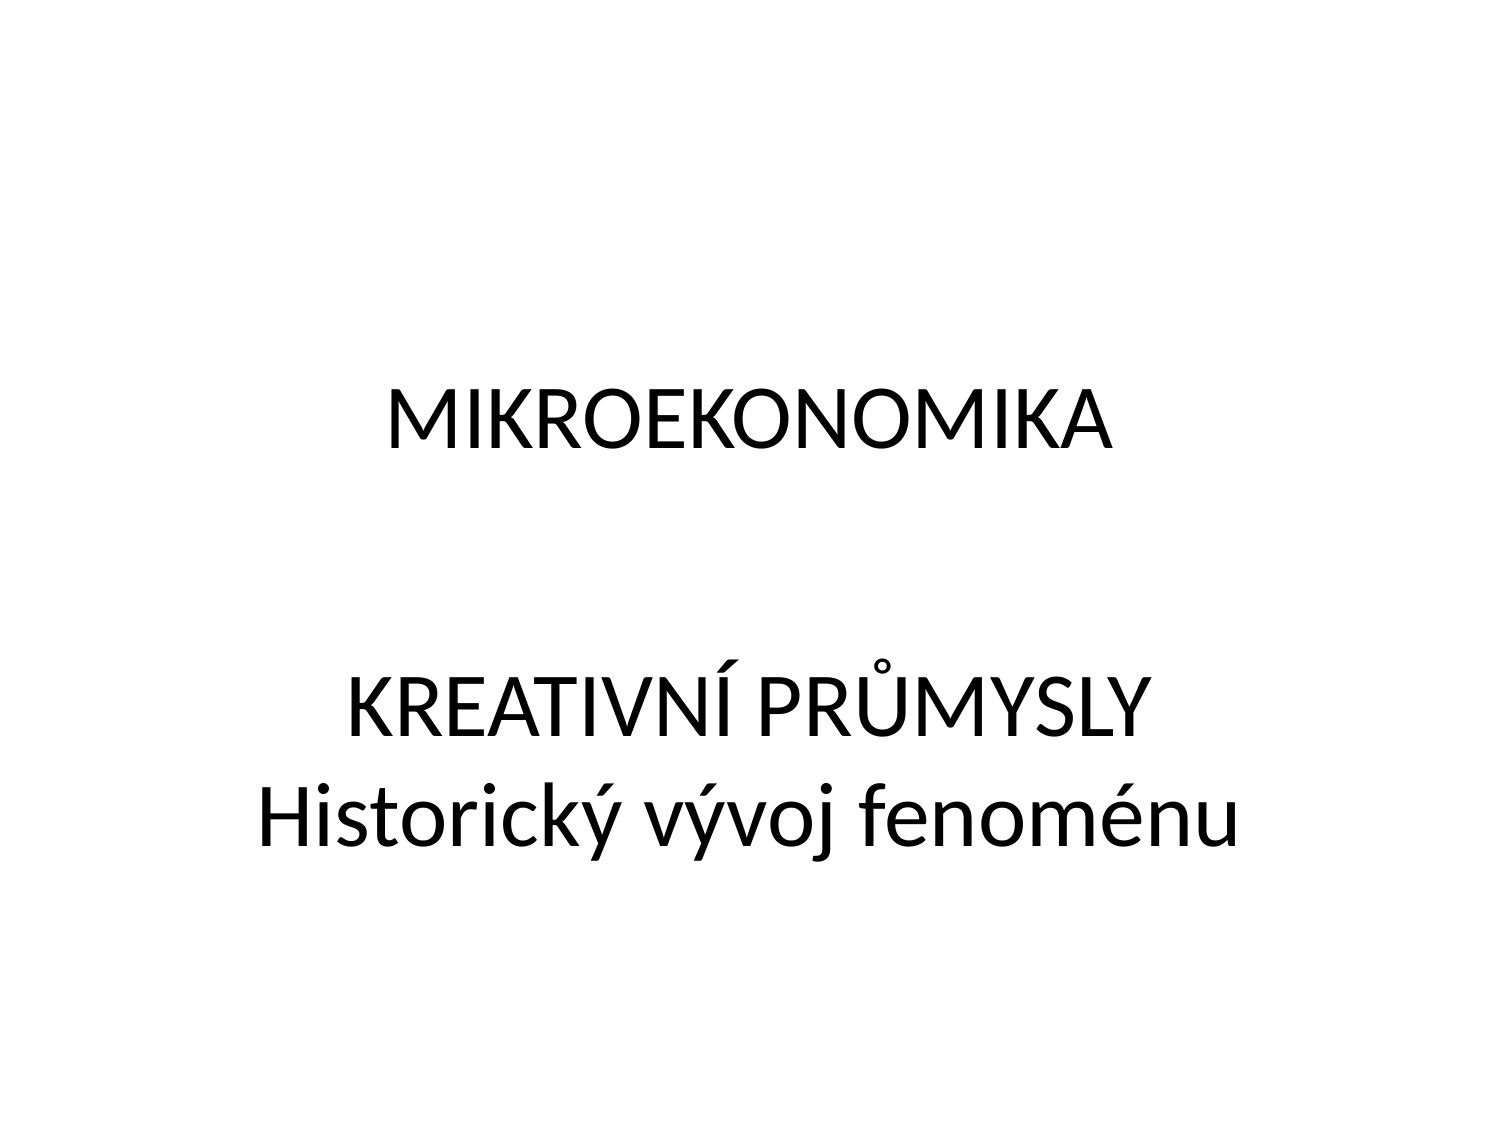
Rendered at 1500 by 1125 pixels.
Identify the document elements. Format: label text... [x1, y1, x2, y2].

title MIKROEKONOMIKA [112, 349, 1388, 591]
subtitle KREATIVNÍ PRŮMYSLY Historický vývoj fenoménu [225, 637, 1275, 925]
